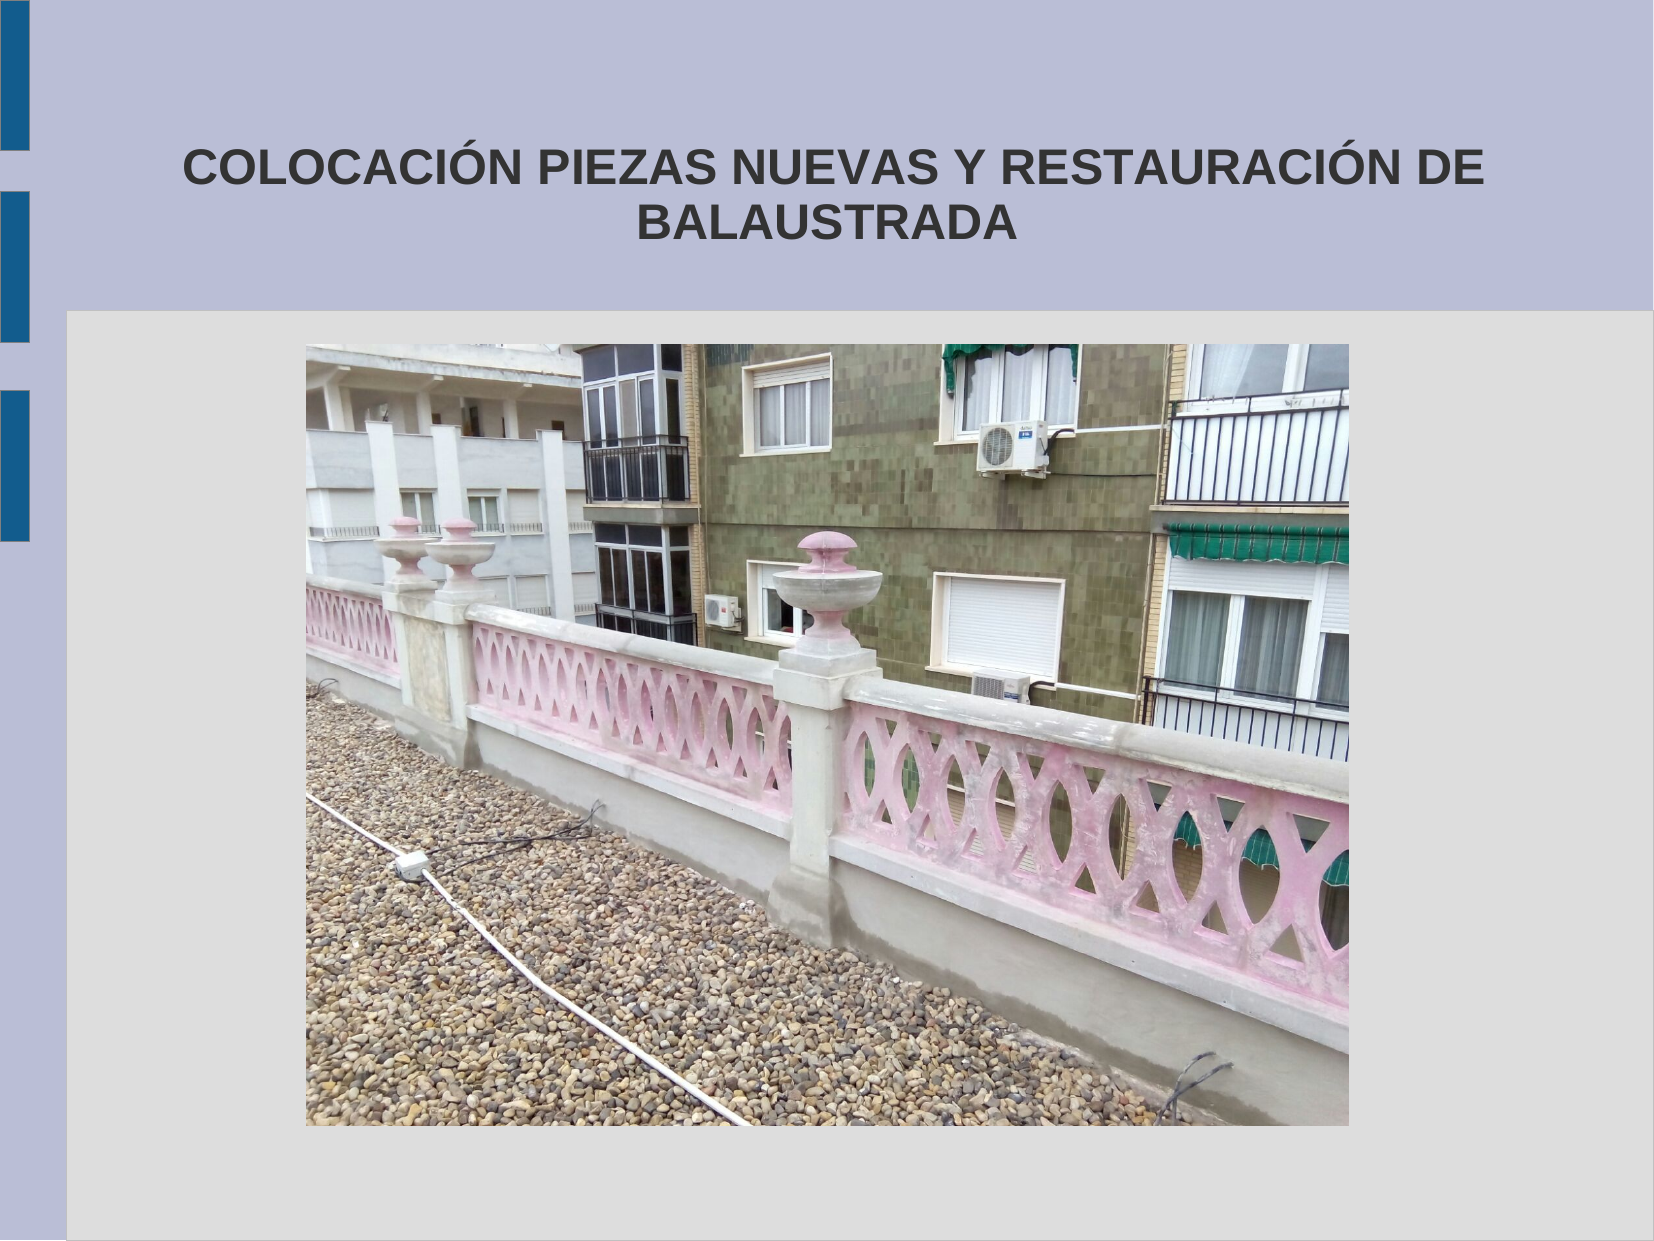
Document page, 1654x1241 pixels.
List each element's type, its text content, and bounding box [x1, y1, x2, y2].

picture [306, 344, 1349, 1126]
title COLOCACIÓN PIEZAS NUEVAS Y RESTAURACIÓN DE BALAUSTRADA [121, 91, 1534, 299]
